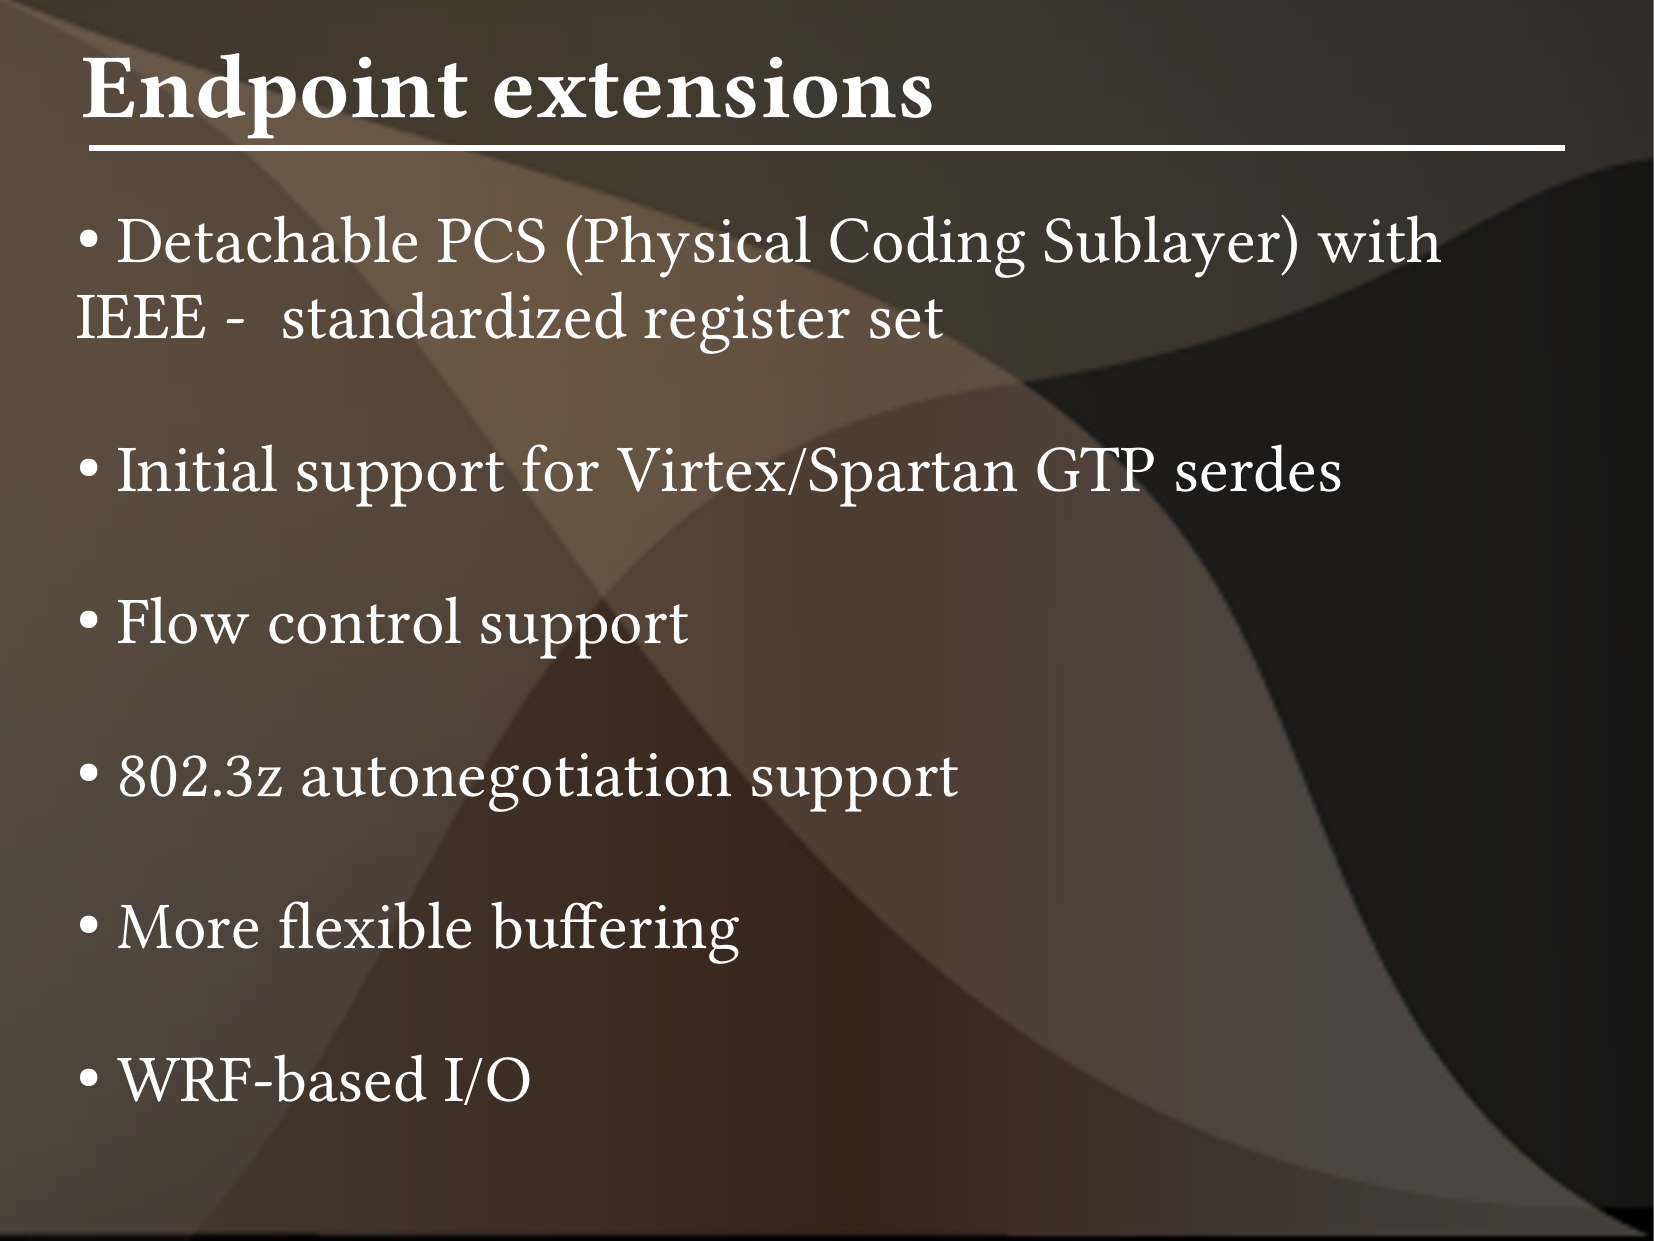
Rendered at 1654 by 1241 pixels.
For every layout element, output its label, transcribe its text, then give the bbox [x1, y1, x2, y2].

text_box Detachable PCS (Physical Coding Sublayer) with IEEE - standardized register set Initial support for Virtex/Spartan GTP serdes Flow control support 802.3z autonegotiation support More flexible buffering WRF-based I/O [76, 202, 1565, 1118]
title Endpoint extensions [82, 35, 1571, 140]
picture [0, 0, 1654, 1241]
